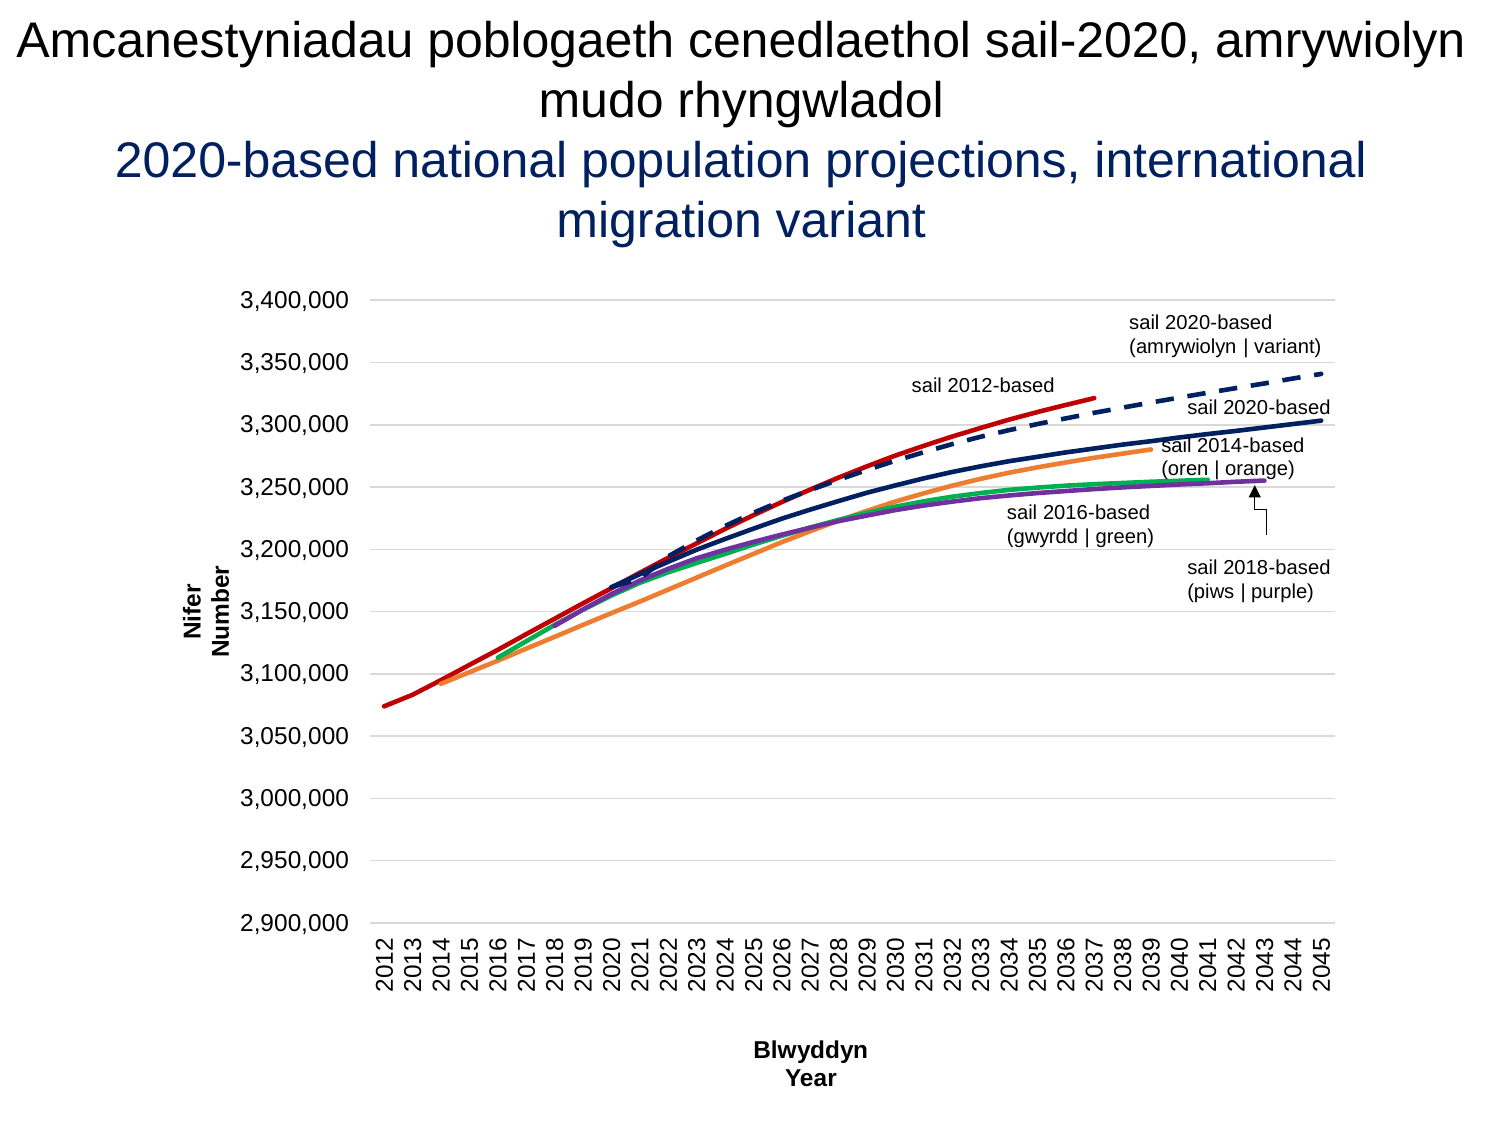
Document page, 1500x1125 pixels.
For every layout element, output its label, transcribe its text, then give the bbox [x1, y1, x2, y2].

picture [146, 244, 1354, 1118]
title Amcanestyniadau poblogaeth cenedlaethol sail-2020, amrywiolyn mudo rhyngwladol 2020-based national population projections, international migration variant [0, 0, 1483, 233]
